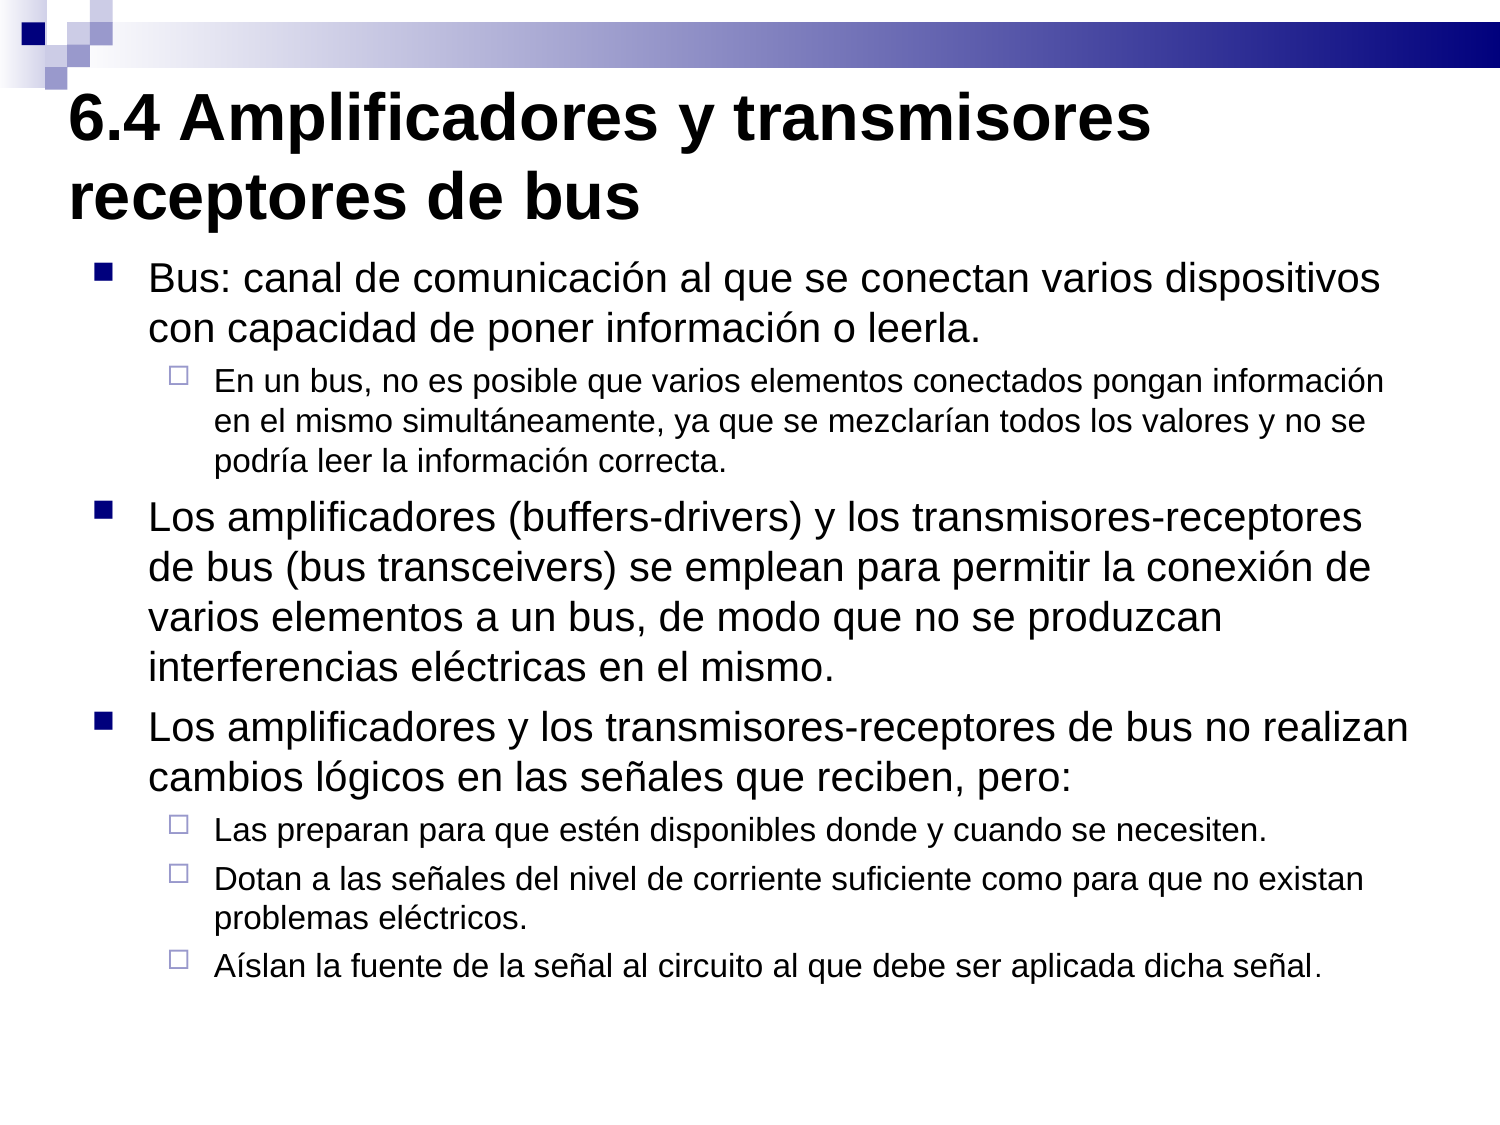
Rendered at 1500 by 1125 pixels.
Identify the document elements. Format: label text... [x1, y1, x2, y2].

list Bus: canal de comunicación al que se conectan varios dispositivos con capacidad de poner información o leerla. En un bus, no es posible que varios elementos conectados pongan información en el mismo simultáneamente, ya que se mezclarían todos los valores y no se podría leer la información correcta. Los amplificadores (buffers-drivers) y los transmisores-receptores de bus (bus transceivers) se emplean para permitir la conexión de varios elementos a un bus, de modo que no se produzcan interferencias eléctricas en el mismo. Los amplificadores y los transmisores-receptores de bus no realizan cambios lógicos en las señales que reciben, pero: Las preparan para que estén disponibles donde y cuando se necesiten. Dotan a las señales del nivel de corriente suficiente como para que no existan problemas eléctricos. Aíslan la fuente de la señal al circuito al que debe ser aplicada dicha señal. [76, 243, 1427, 1071]
title 6.4 Amplificadores y transmisores receptores de bus [53, 65, 1459, 241]
